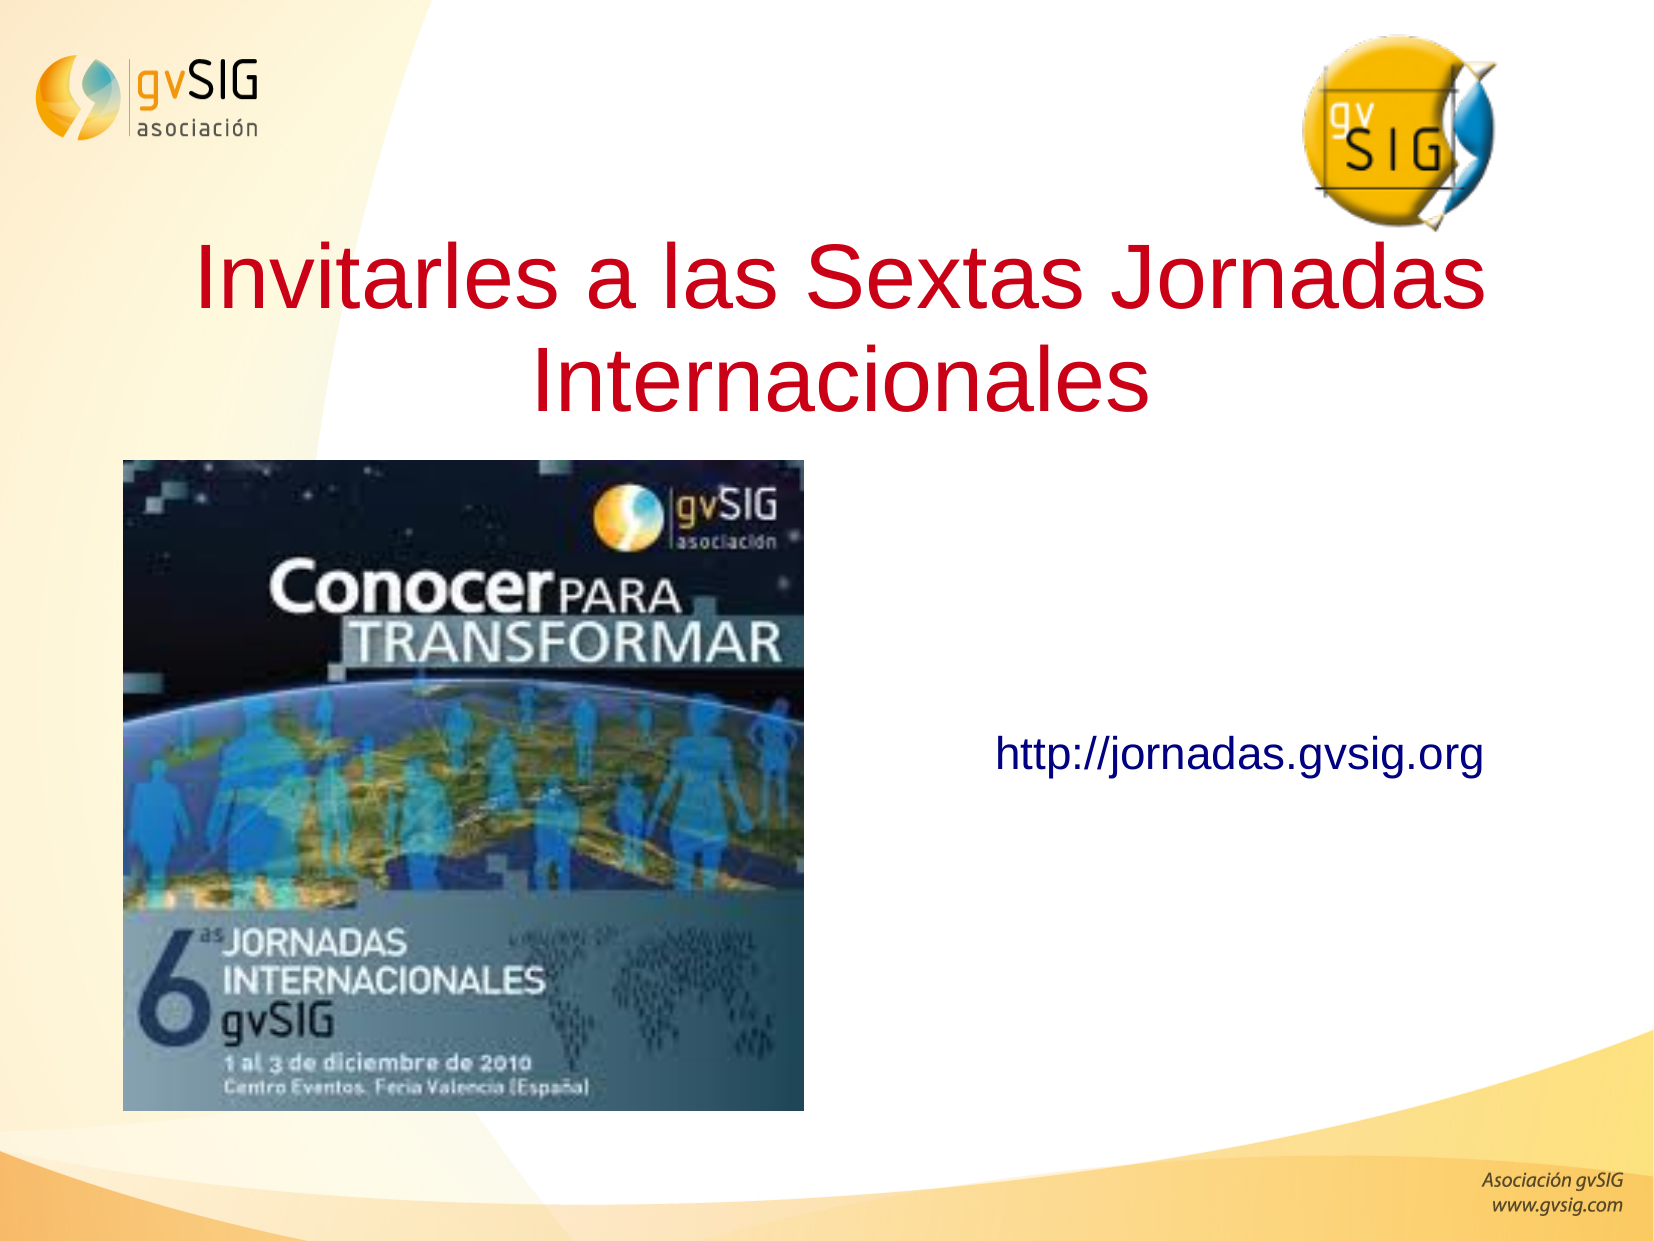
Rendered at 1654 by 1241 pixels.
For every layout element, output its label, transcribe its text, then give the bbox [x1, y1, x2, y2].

text_box Invitarles a las Sextas Jornadas Internacionales [88, 218, 1595, 439]
picture [0, 0, 1654, 1241]
text_box http://jornadas.gvsig.org [885, 720, 1595, 787]
